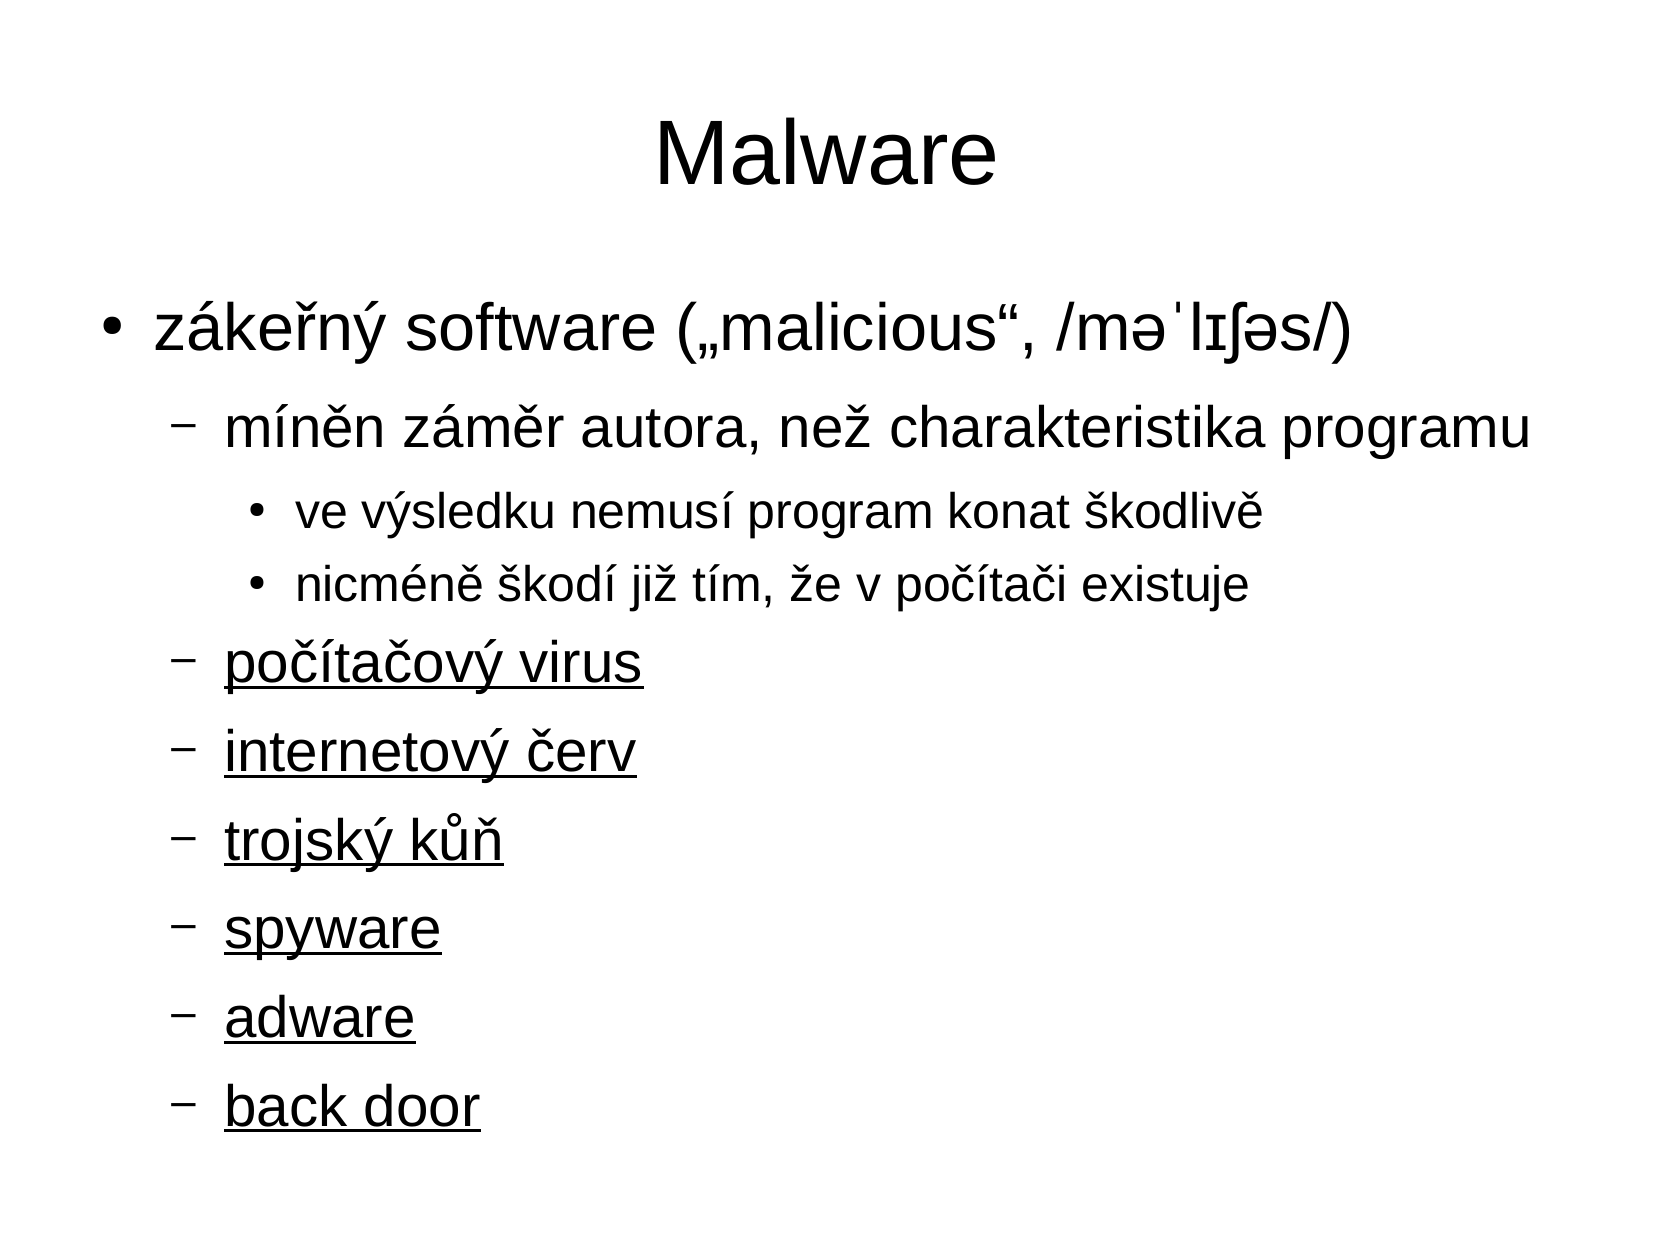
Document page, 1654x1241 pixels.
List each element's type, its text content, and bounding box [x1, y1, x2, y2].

title Malware [82, 49, 1571, 257]
list zákeřný software („malicious“, /məˈlɪʃəs/) míněn záměr autora, než charakteristika programu ve výsledku nemusí program konat škodlivě nicméně škodí již tím, že v počítači existuje počítačový virus internetový červ trojský kůň spyware adware back door [82, 290, 1571, 1139]
